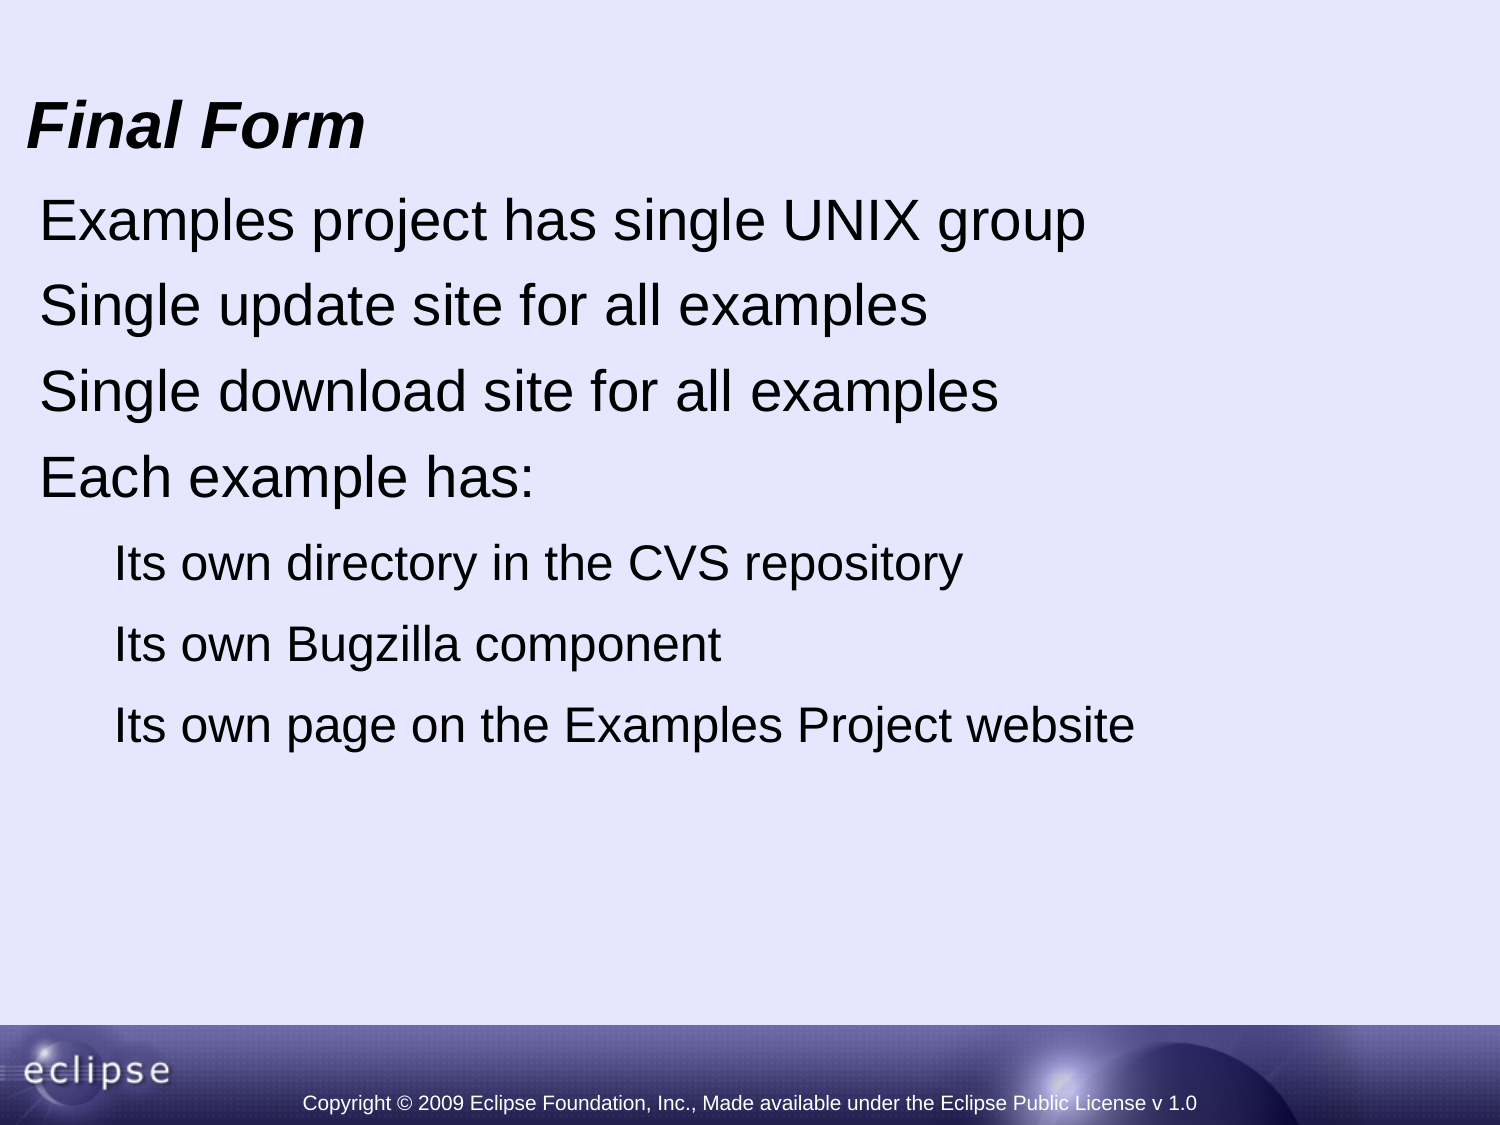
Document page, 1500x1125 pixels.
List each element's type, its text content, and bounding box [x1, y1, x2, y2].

title Final Form [26, 77, 1474, 179]
list Examples project has single UNIX group Single update site for all examples Single download site for all examples Each example has: Its own directory in the CVS repository Its own Bugzilla component Its own page on the Examples Project website [37, 187, 1463, 1006]
picture [0, 1025, 1500, 1125]
